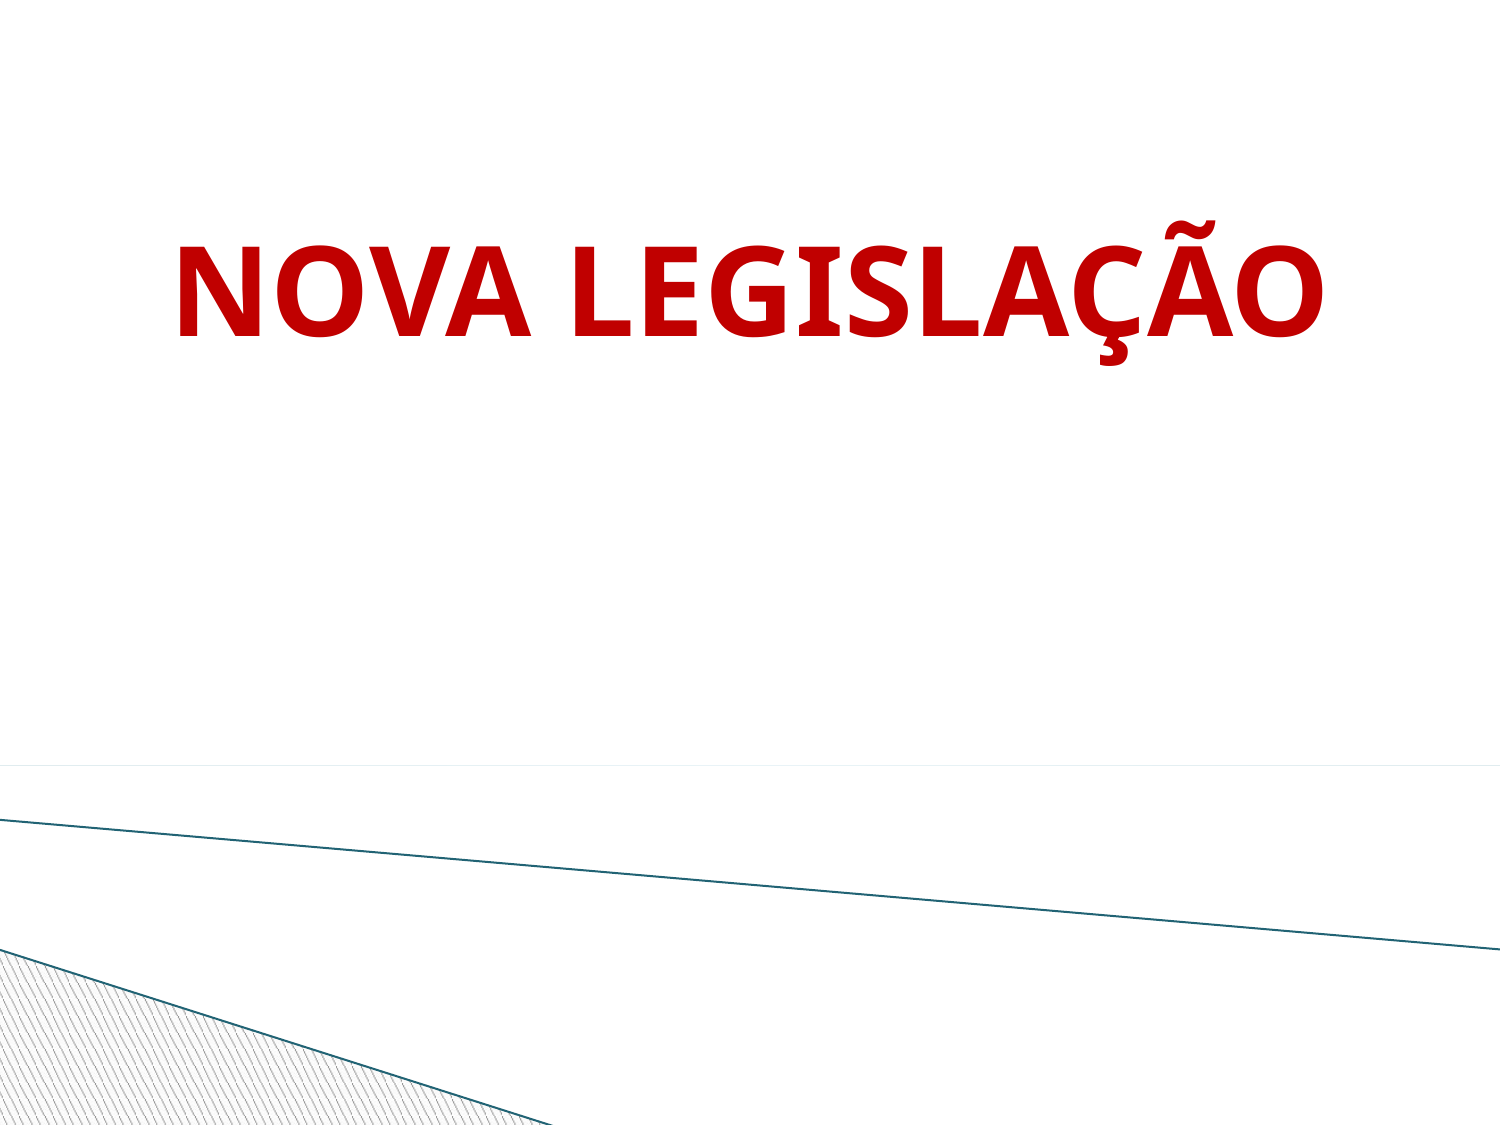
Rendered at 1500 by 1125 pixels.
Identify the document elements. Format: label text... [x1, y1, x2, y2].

title NOVA LEGISLAÇÃO [112, 196, 1388, 407]
picture [0, 952, 543, 1125]
